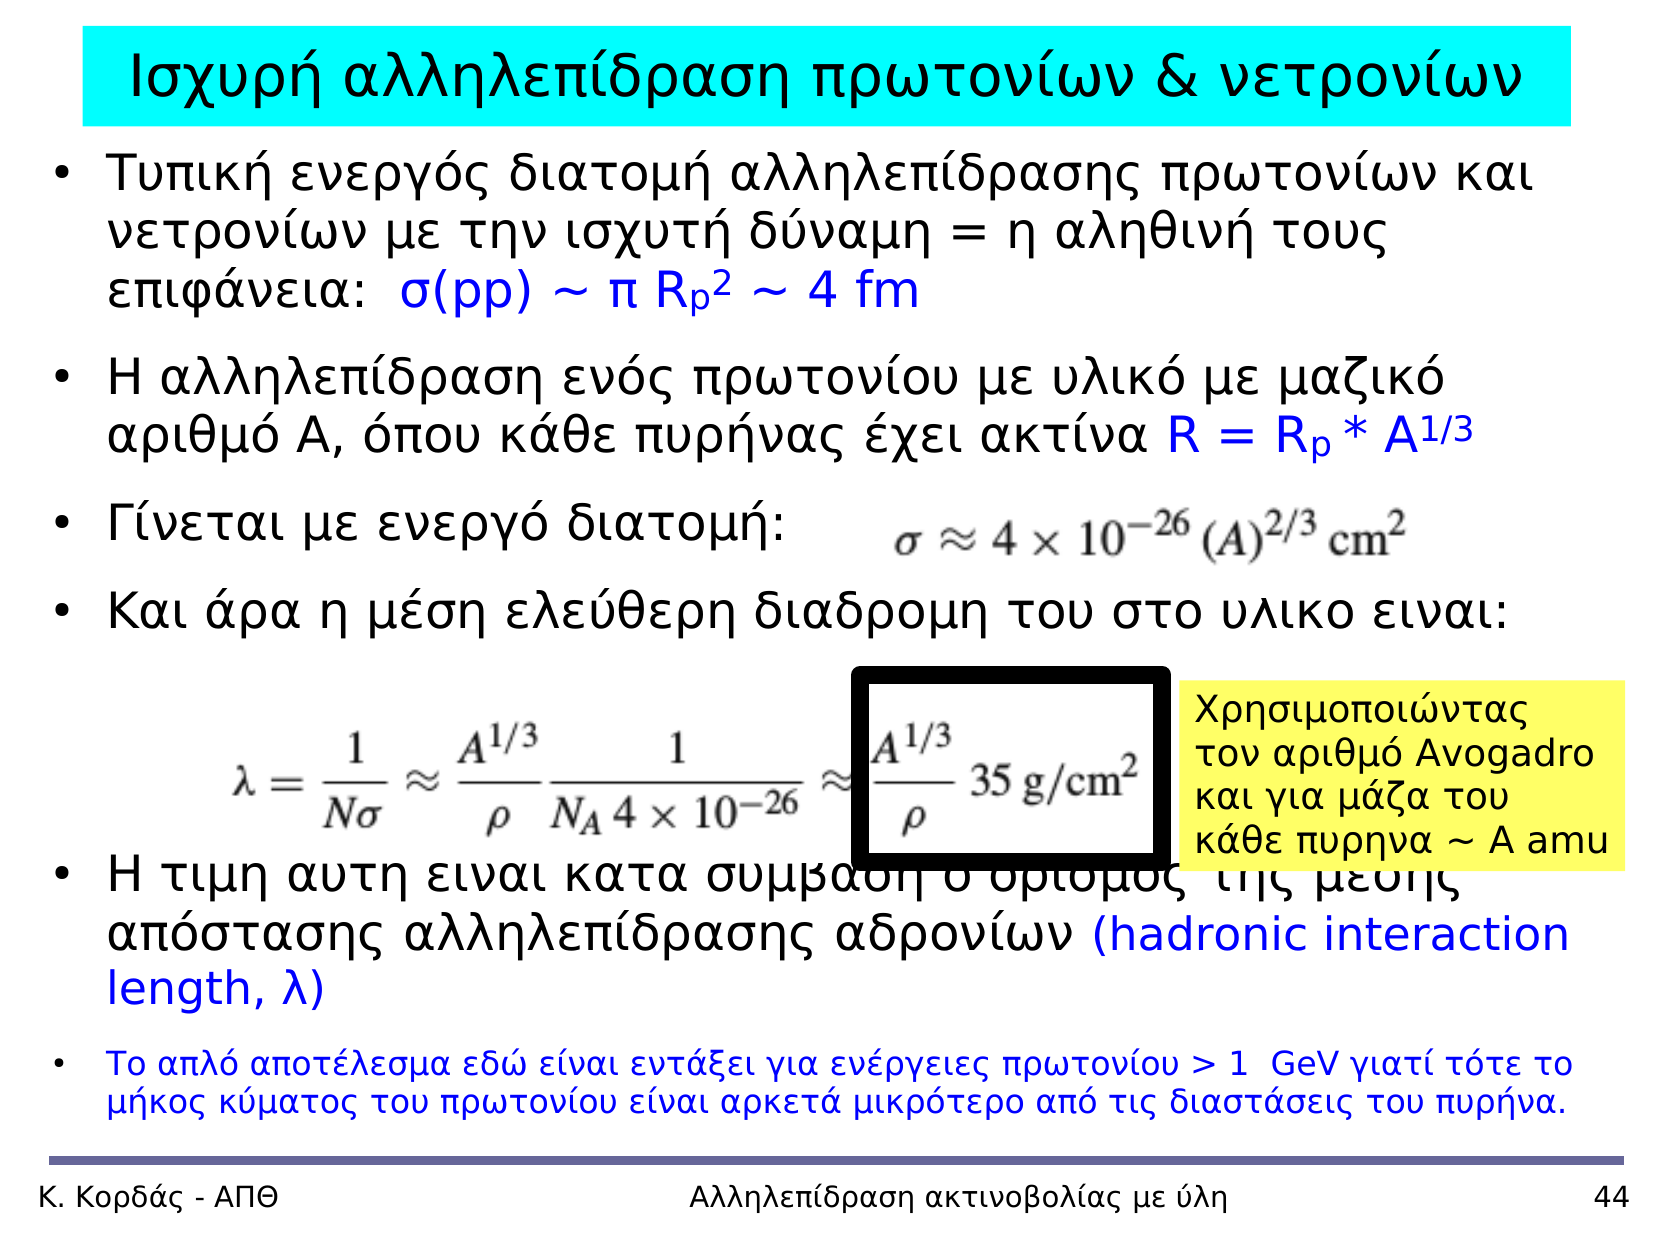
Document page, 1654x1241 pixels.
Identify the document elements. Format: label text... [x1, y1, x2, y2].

picture [187, 685, 851, 863]
picture [869, 685, 1153, 853]
title Ισχυρή αλληλεπίδραση πρωτονίων & νετρονίων [82, 25, 1571, 127]
picture [856, 491, 1457, 598]
list Τυπική ενεργός διατομή αλληλεπίδρασης πρωτονίων και νετρονίων με την ισχυτή δύναμη = η αληθινή τους επιφάνεια: σ(pp) ~ π Rp2 ~ 4 fm Η αλληλεπίδραση ενός πρωτονίου με υλικό με μαζικό αριθμό Α, όπου κάθε πυρήνας έχει ακτίνα R = Rp * A1/3 Γίνεται με ενεργό διατομή: Και άρα η μέση ελεύθερη διαδρομή του στο υλικό είναι: Η τιμή αυτή είναι κατά σύμβαση ο ορισμός της μέσης απόστασης αλληλεπίδρασης αδρονίων (hadronic interaction length, λ) Το απλό αποτέλεσμα εδώ είναι εντάξει για ενέργειες πρωτονίου > 1 GeV γιατί τότε το μήκος κύματος του πρωτονίου είναι αρκετά μικρότερο από τις διαστάσεις του πυρήνα. [35, 144, 1603, 1151]
text_box Χρησιμοποιώντας τον αριθμό Avogadro και για μάζα του κάθε πυρηνα ~ Α amu [1179, 680, 1626, 872]
